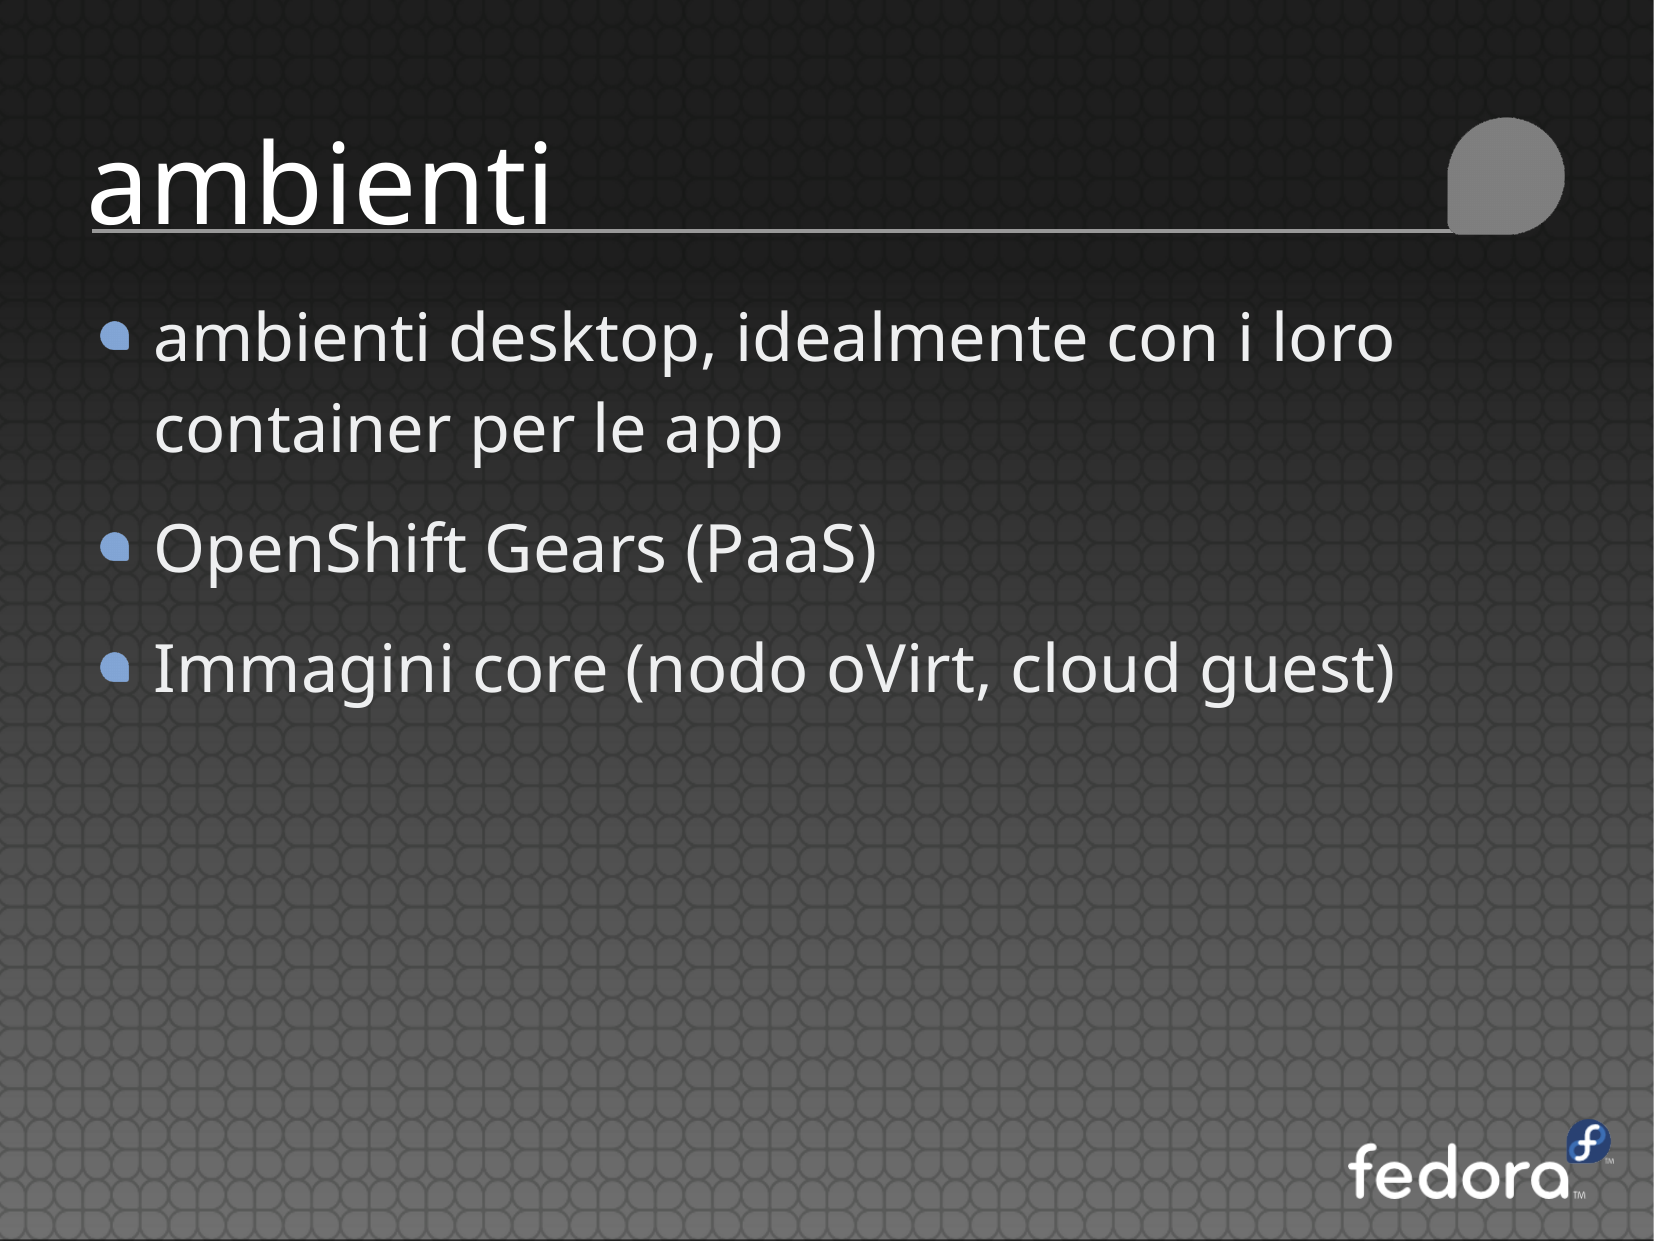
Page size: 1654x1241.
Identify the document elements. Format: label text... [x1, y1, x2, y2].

list ambienti desktop, idealmente con i loro container per le app OpenShift Gears (PaaS) Immagini core (nodo oVirt, cloud guest) [82, 290, 1571, 1109]
picture [0, 0, 1654, 1241]
title ambienti [86, 112, 1576, 249]
